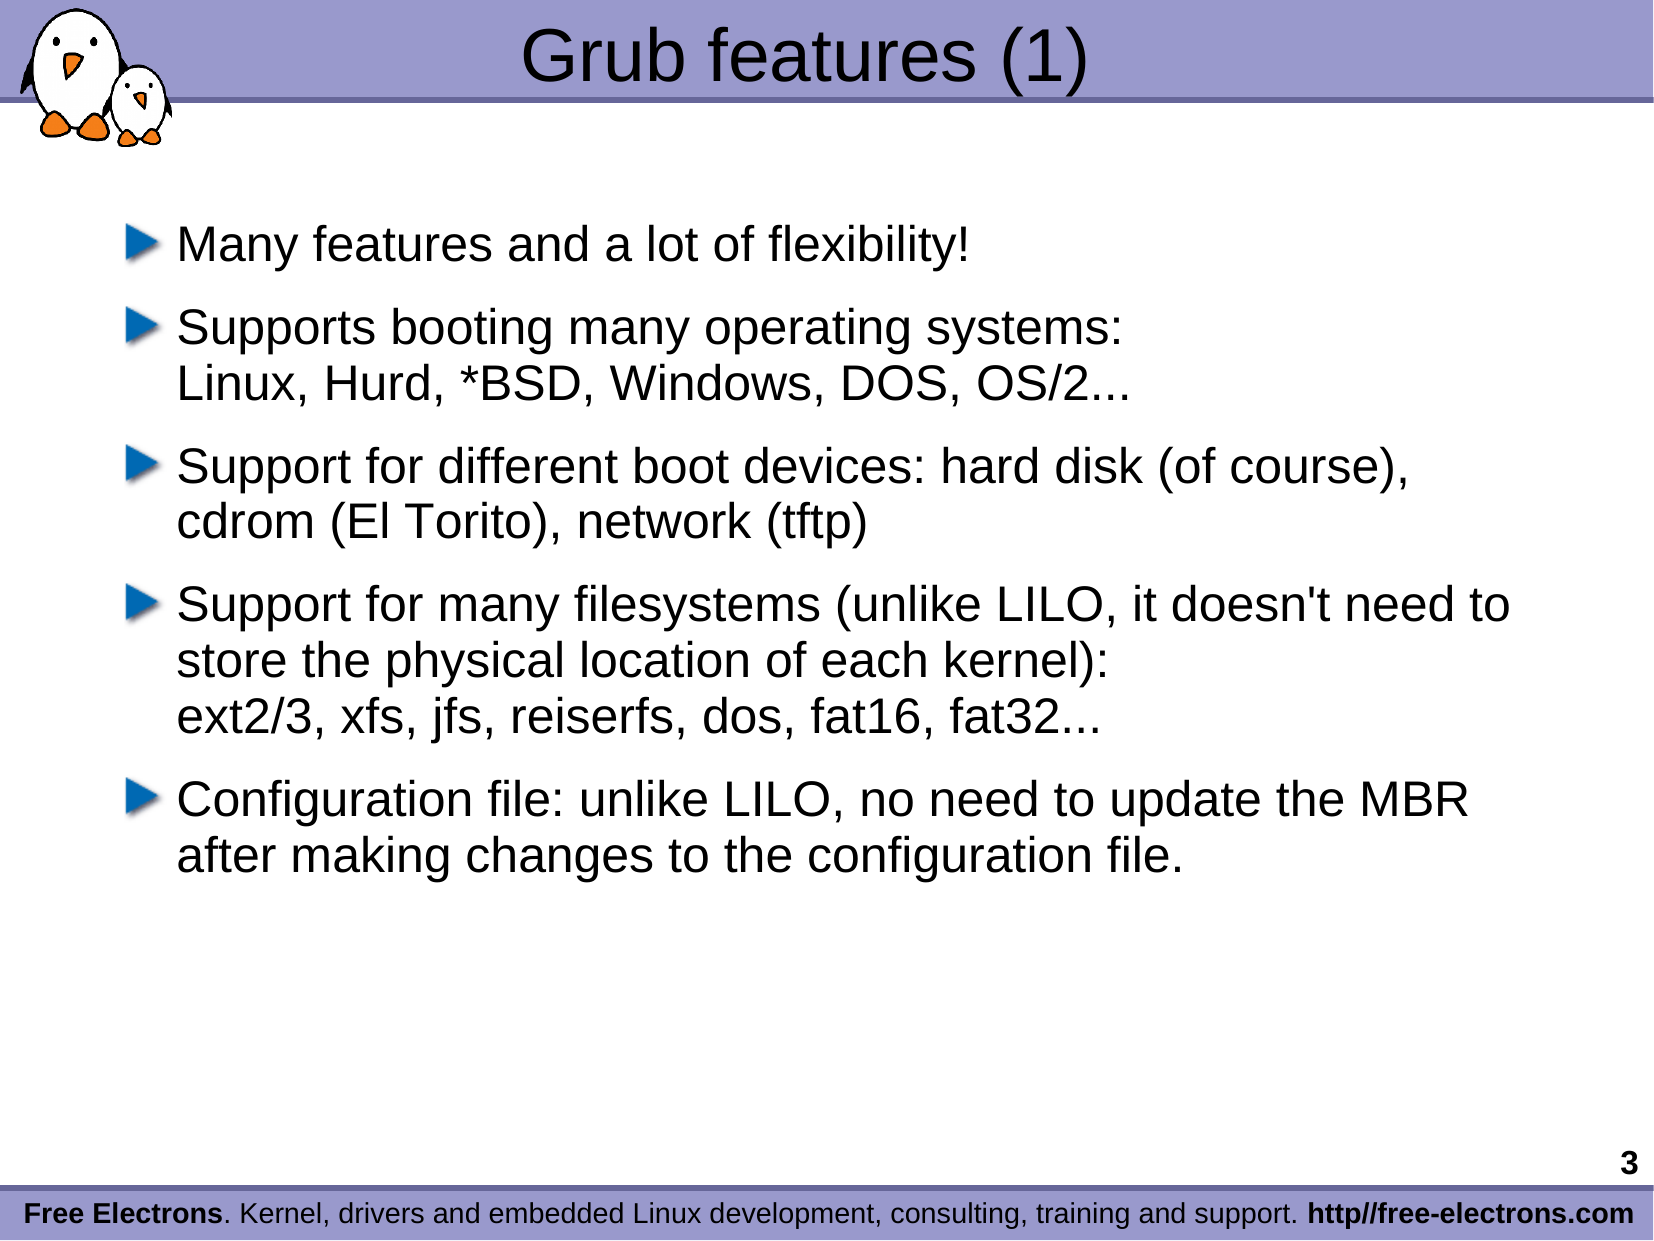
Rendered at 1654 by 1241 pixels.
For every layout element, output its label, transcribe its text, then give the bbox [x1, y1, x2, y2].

list Many features and a lot of flexibility! Supports booting many operating systems: Linux, Hurd, *BSD, Windows, DOS, OS/2... Support for different boot devices: hard disk (of course), cdrom (El Torito), network (tftp) Support for many filesystems (unlike LILO, it doesn't need to store the physical location of each kernel): ext2/3, xfs, jfs, reiserfs, dos, fat16, fat32... Configuration file: unlike LILO, no need to update the MBR after making changes to the configuration file. [105, 216, 1518, 946]
title Grub features (1) [60, 0, 1551, 112]
picture [20, 8, 172, 147]
